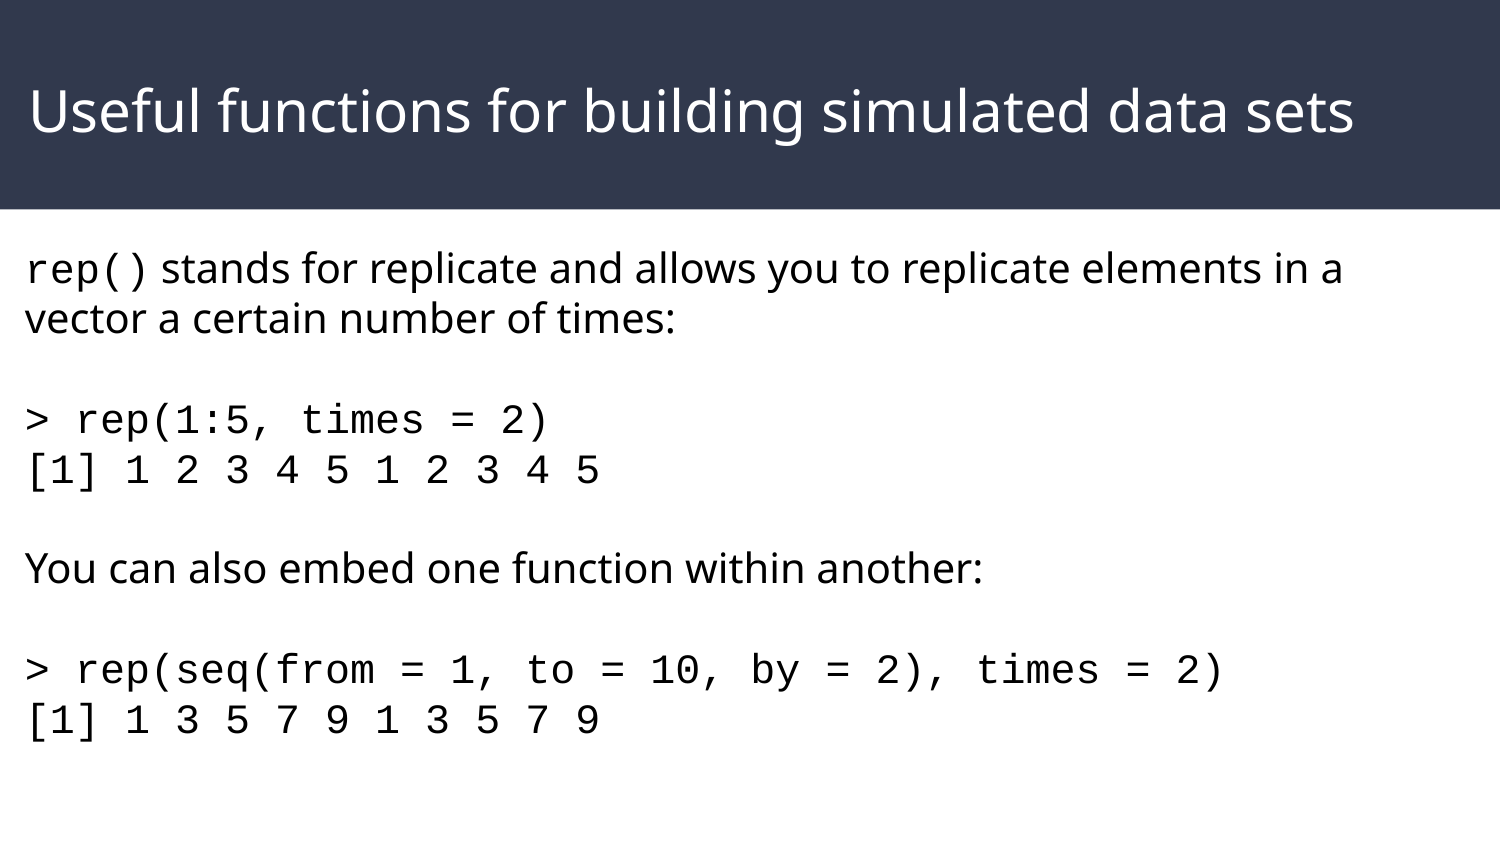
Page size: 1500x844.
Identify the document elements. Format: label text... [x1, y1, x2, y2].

title Useful functions for building simulated data sets [13, 59, 1476, 186]
text_box rep() stands for replicate and allows you to replicate elements in a vector a certain number of times: > rep(1:5, times = 2) [1] 1 2 3 4 5 1 2 3 4 5 You can also embed one function within another: > rep(seq(from = 1, to = 10, by = 2), times = 2) [1] 1 3 5 7 9 1 3 5 7 9 [9, 227, 1480, 829]
